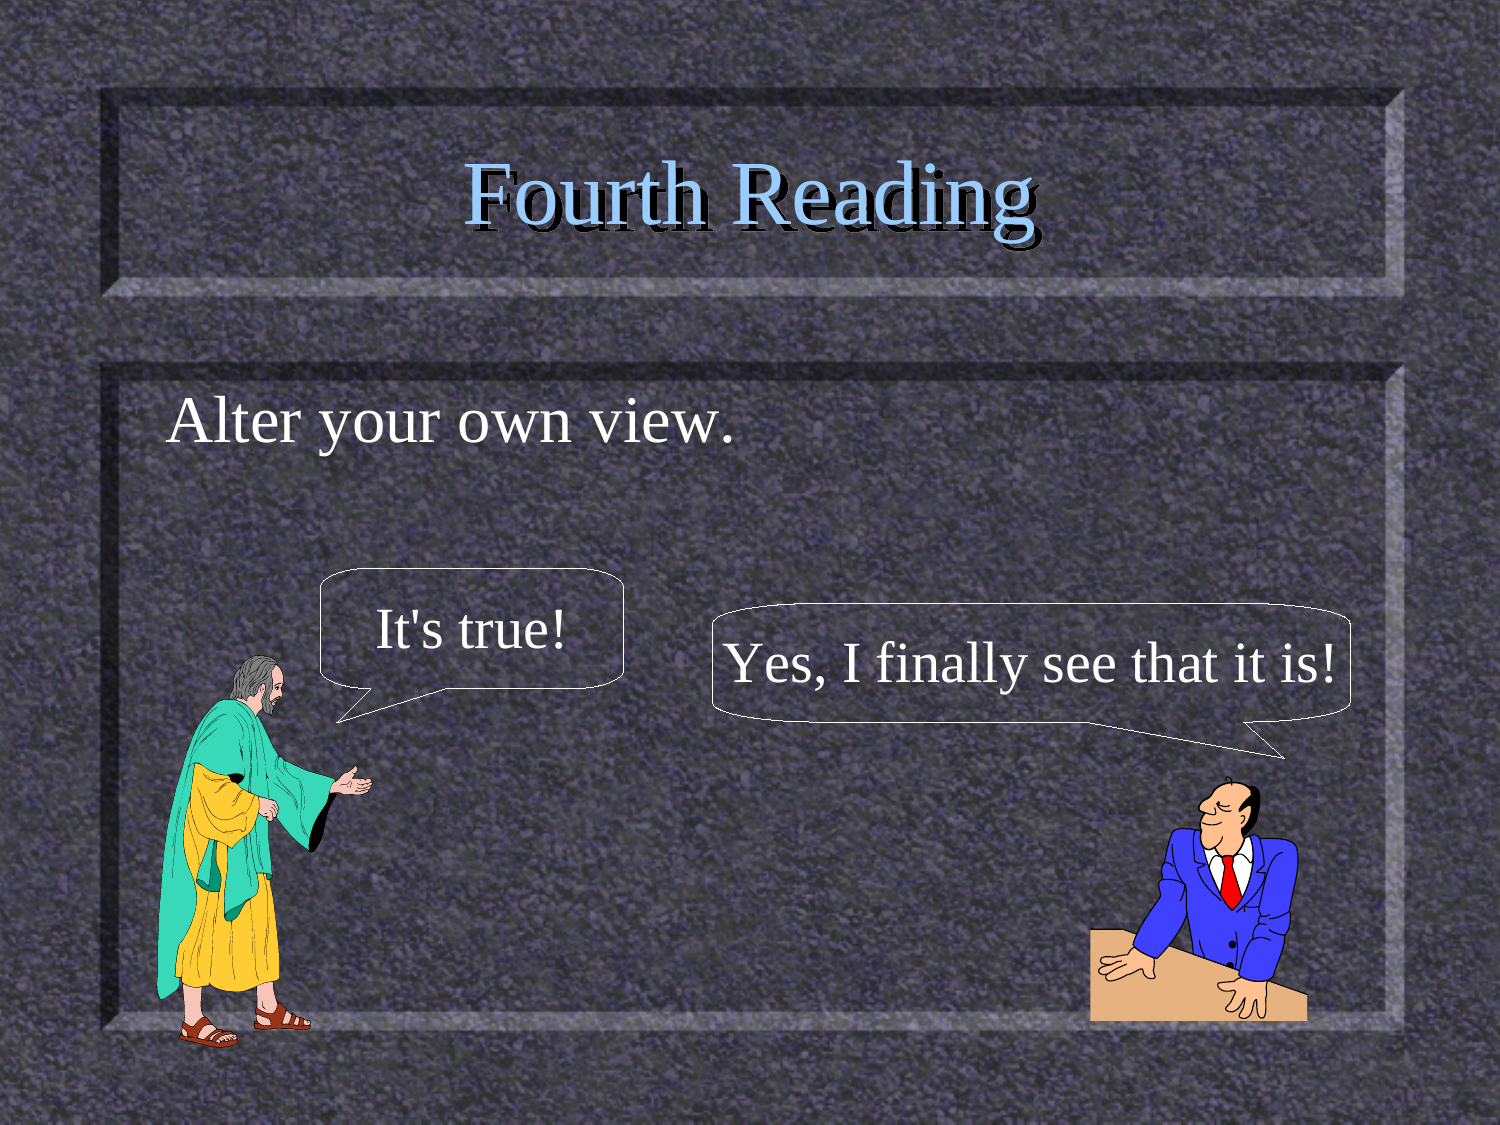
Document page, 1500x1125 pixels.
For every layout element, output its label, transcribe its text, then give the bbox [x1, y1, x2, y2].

title Fourth Reading [150, 135, 1351, 253]
text_box Yes, I finally see that it is! [712, 603, 1351, 759]
list Alter your own view. [149, 374, 1375, 1000]
picture [0, 0, 1500, 1125]
text_box It's true! [320, 568, 624, 723]
